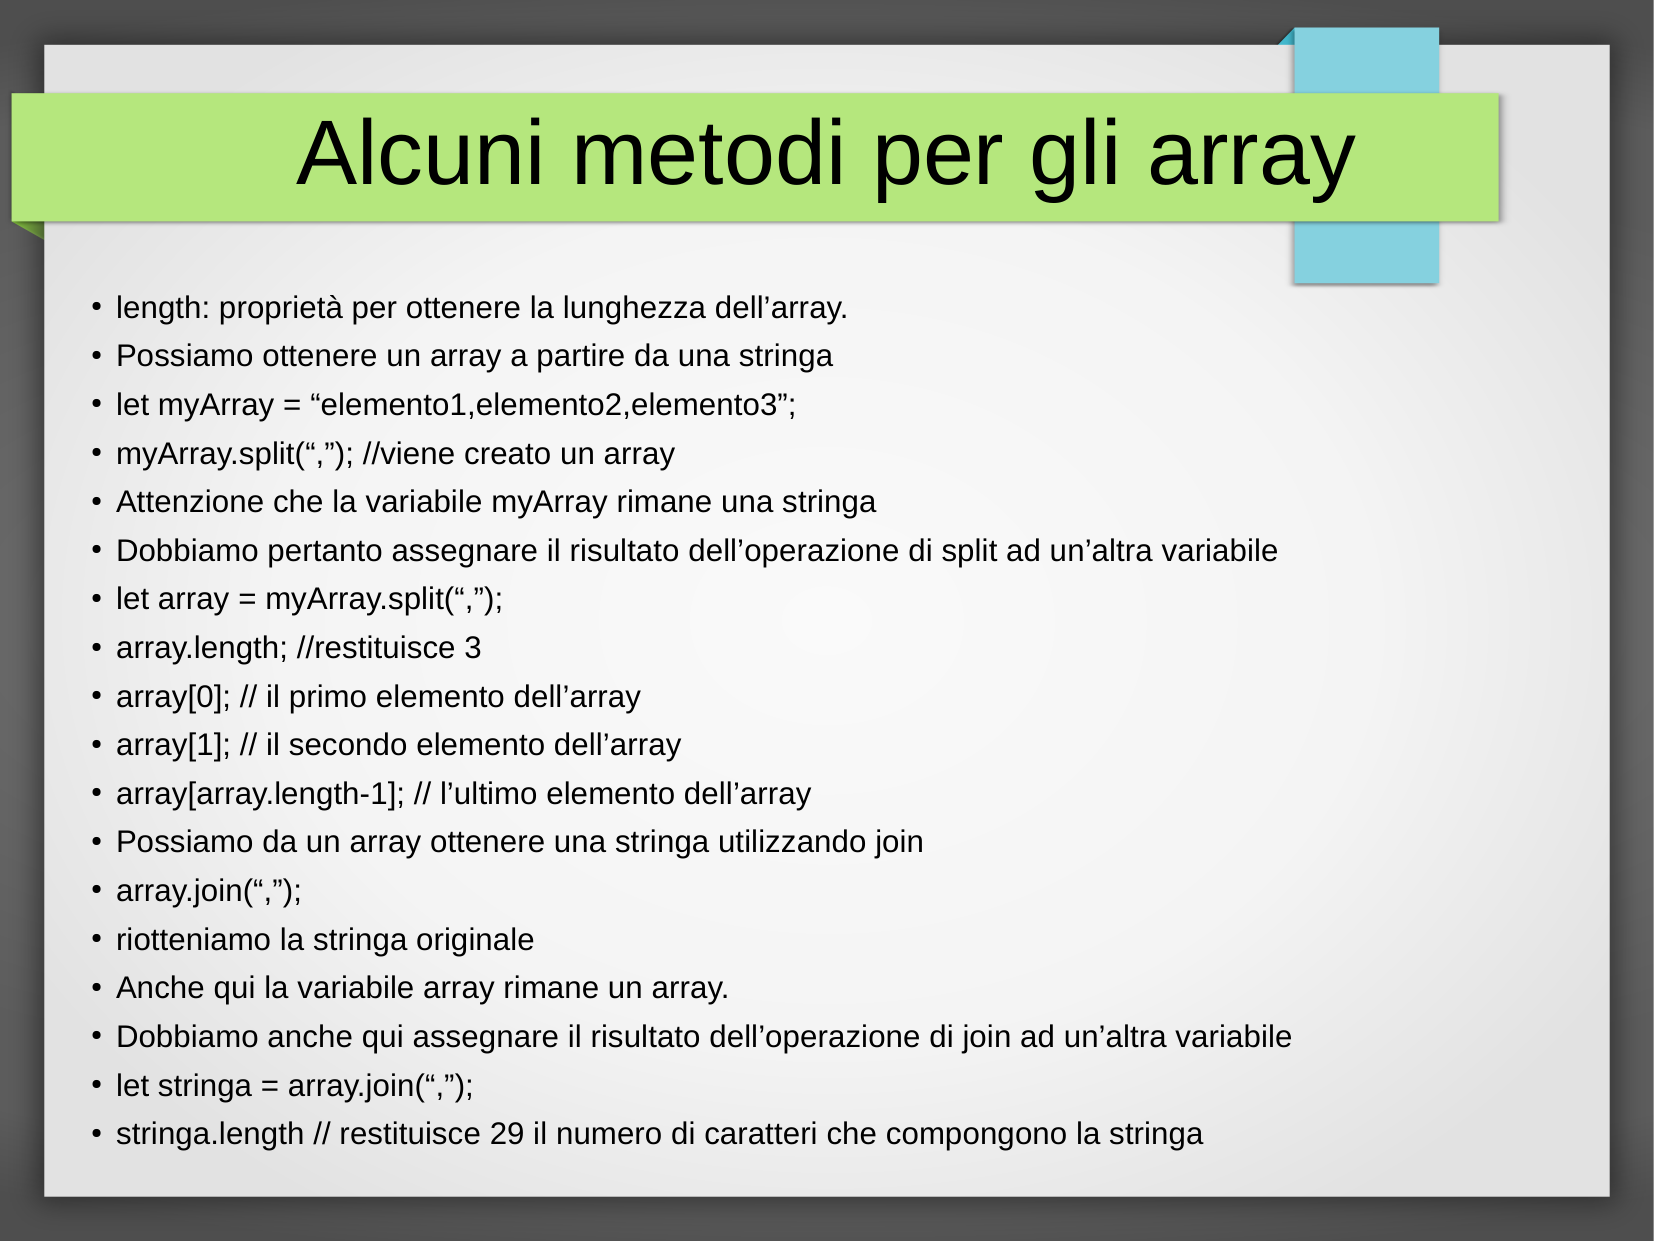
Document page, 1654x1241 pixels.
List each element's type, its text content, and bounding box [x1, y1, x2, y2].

list length: proprietà per ottenere la lunghezza dell’array. Possiamo ottenere un array a partire da una stringa let myArray = “elemento1,elemento2,elemento3”; myArray.split(“,”); //viene creato un array Attenzione che la variabile myArray rimane una stringa Dobbiamo pertanto assegnare il risultato dell’operazione di split ad un’altra variabile let array = myArray.split(“,”); array.length; //restituisce 3 array[0]; // il primo elemento dell’array array[1]; // il secondo elemento dell’array array[array.length-1]; // l’ultimo elemento dell’array Possiamo da un array ottenere una stringa utilizzando join array.join(“,”); riotteniamo la stringa originale Anche qui la variabile array rimane un array. Dobbiamo anche qui assegnare il risultato dell’operazione di join ad un’altra variabile let stringa = array.join(“,”); stringa.length // restituisce 29 il numero di caratteri che compongono la stringa [82, 290, 1571, 1158]
title Alcuni metodi per gli array [82, 49, 1571, 257]
picture [0, 0, 1654, 1241]
